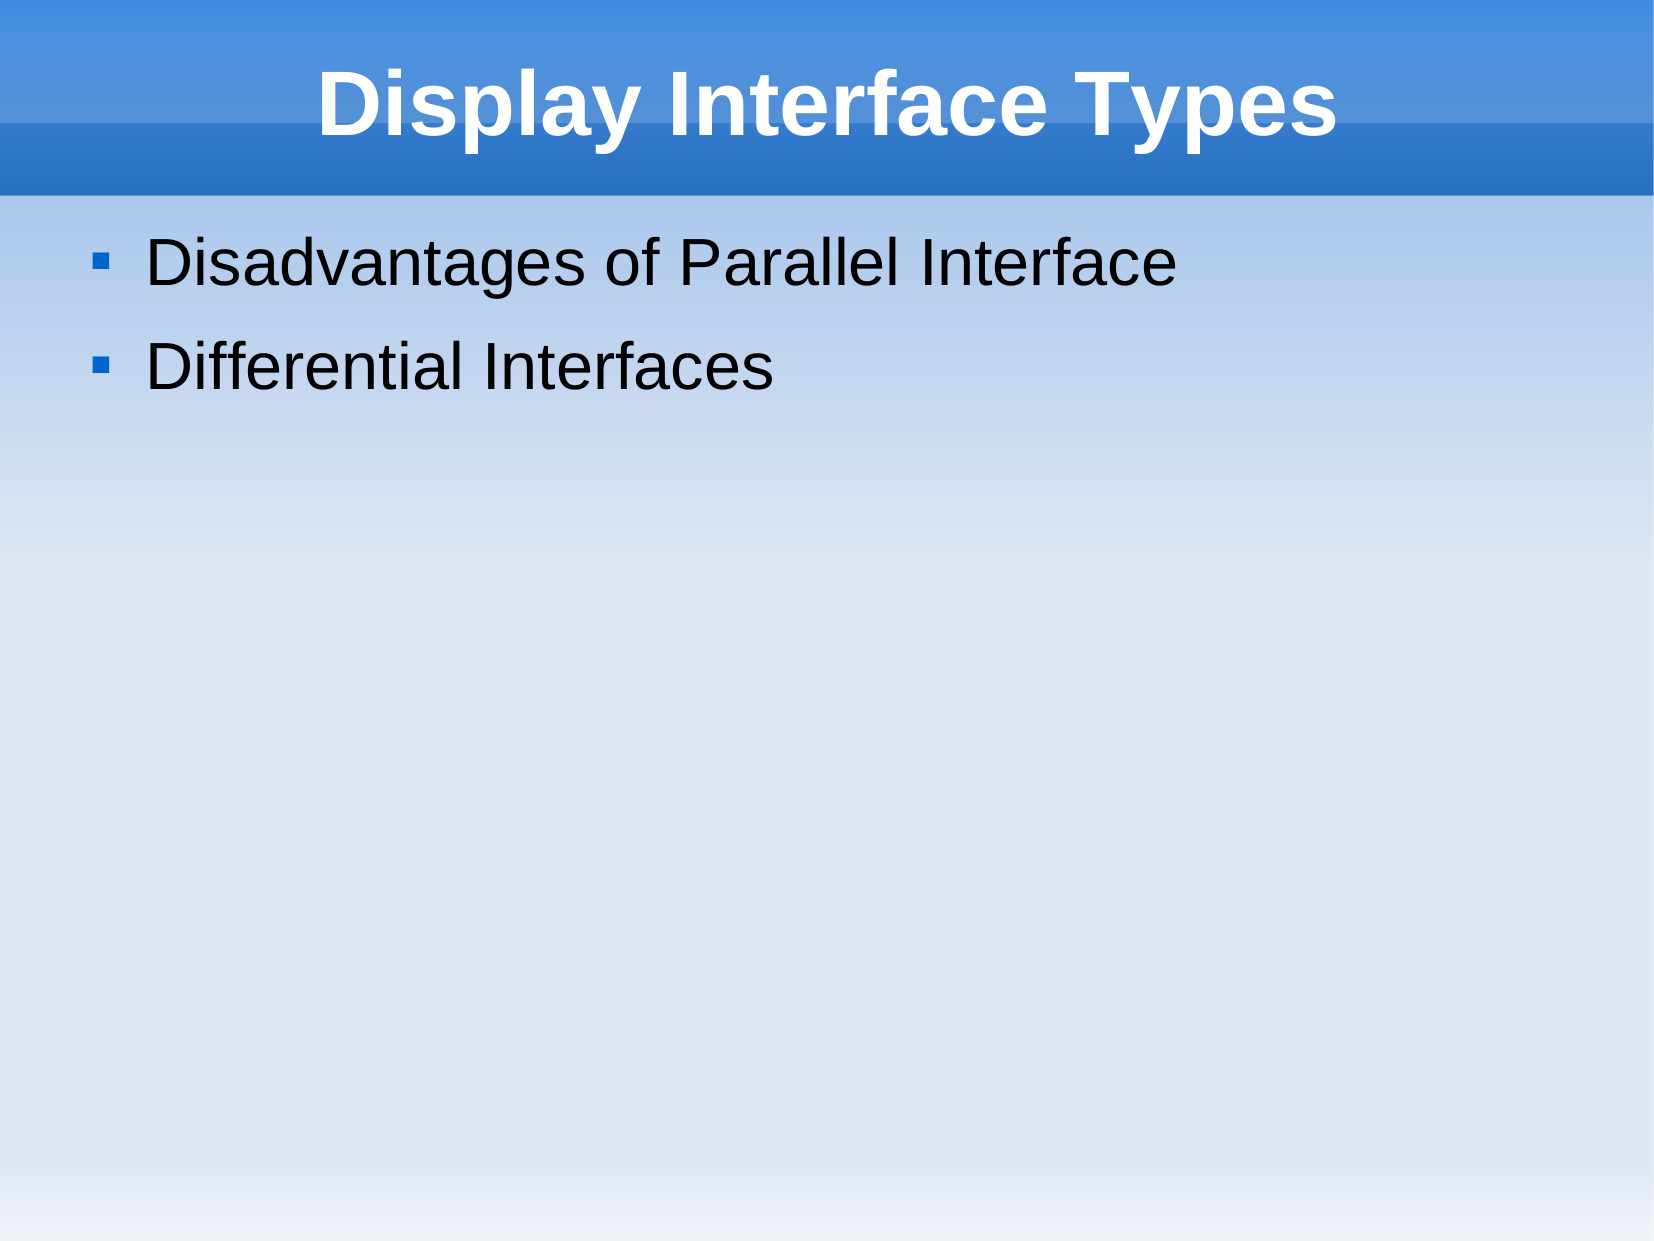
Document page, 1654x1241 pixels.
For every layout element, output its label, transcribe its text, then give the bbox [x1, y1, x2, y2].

title Display Interface Types [49, 0, 1538, 208]
picture [0, 0, 1654, 1241]
list Disadvantages of Parallel Interface Differential Interfaces [75, 225, 1564, 1044]
